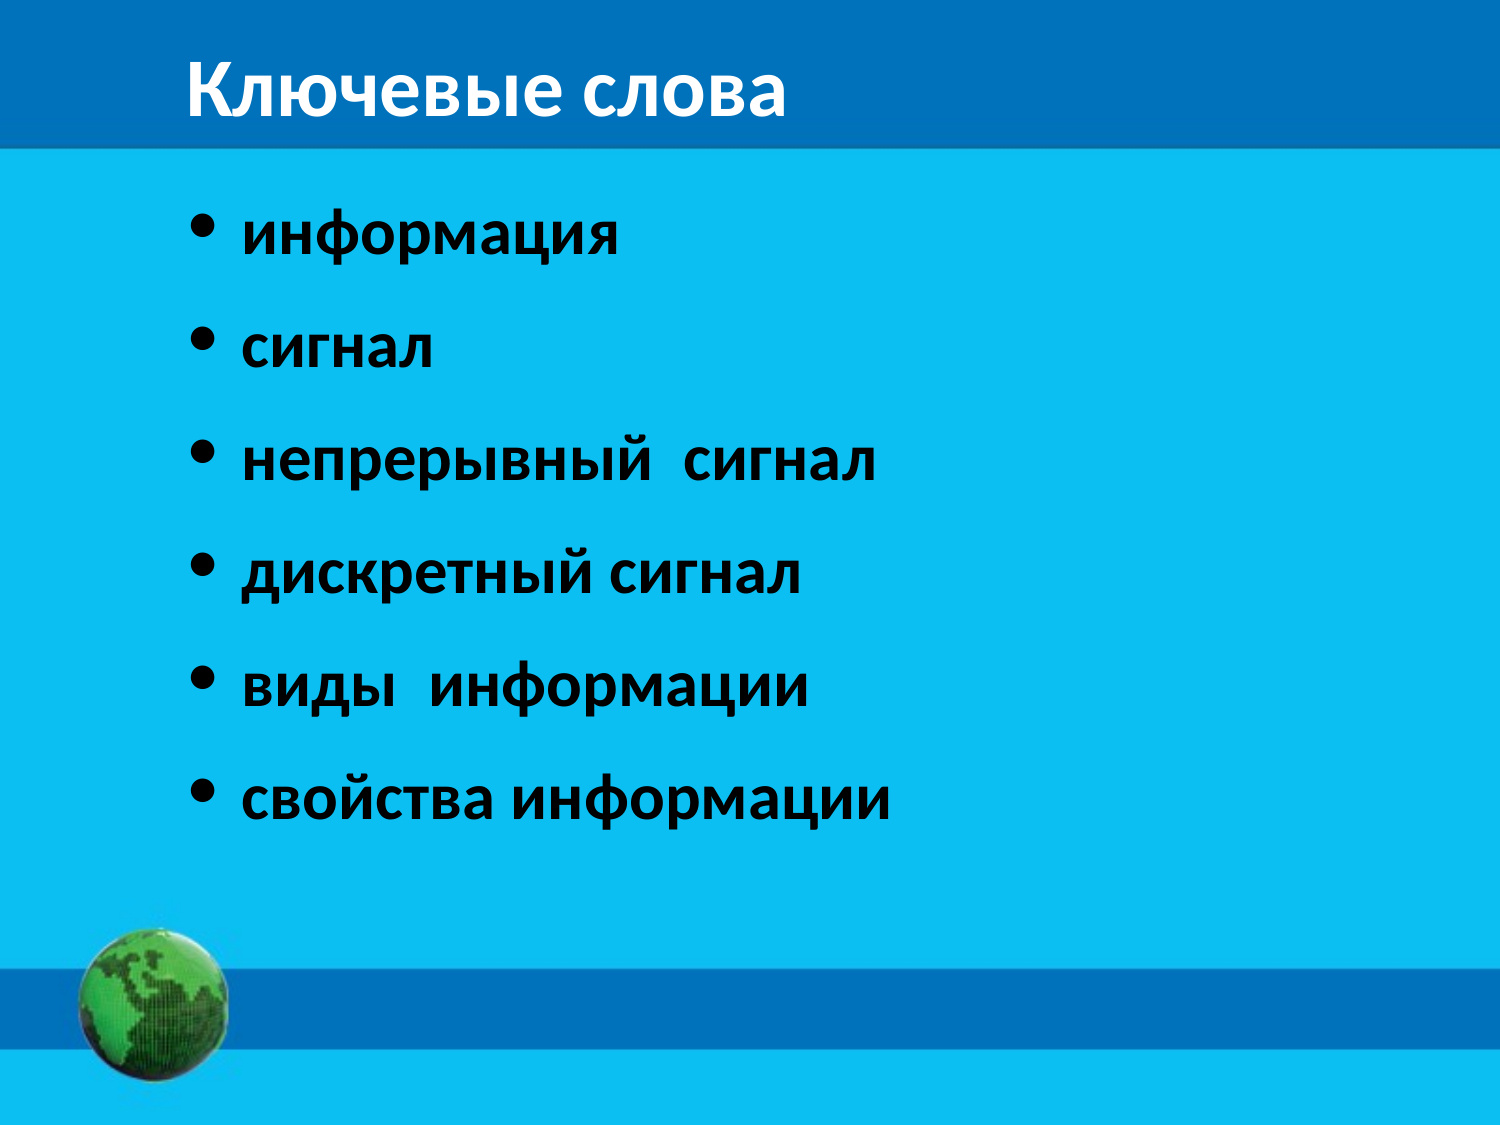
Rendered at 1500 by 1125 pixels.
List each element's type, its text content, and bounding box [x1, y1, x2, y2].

picture [0, 924, 1500, 1084]
text_box Ключевые слова [171, 30, 1426, 135]
text_box информация сигнал непрерывный сигнал дискретный сигнал виды информации свойства информации [171, 172, 1426, 1005]
picture [0, 0, 1500, 146]
